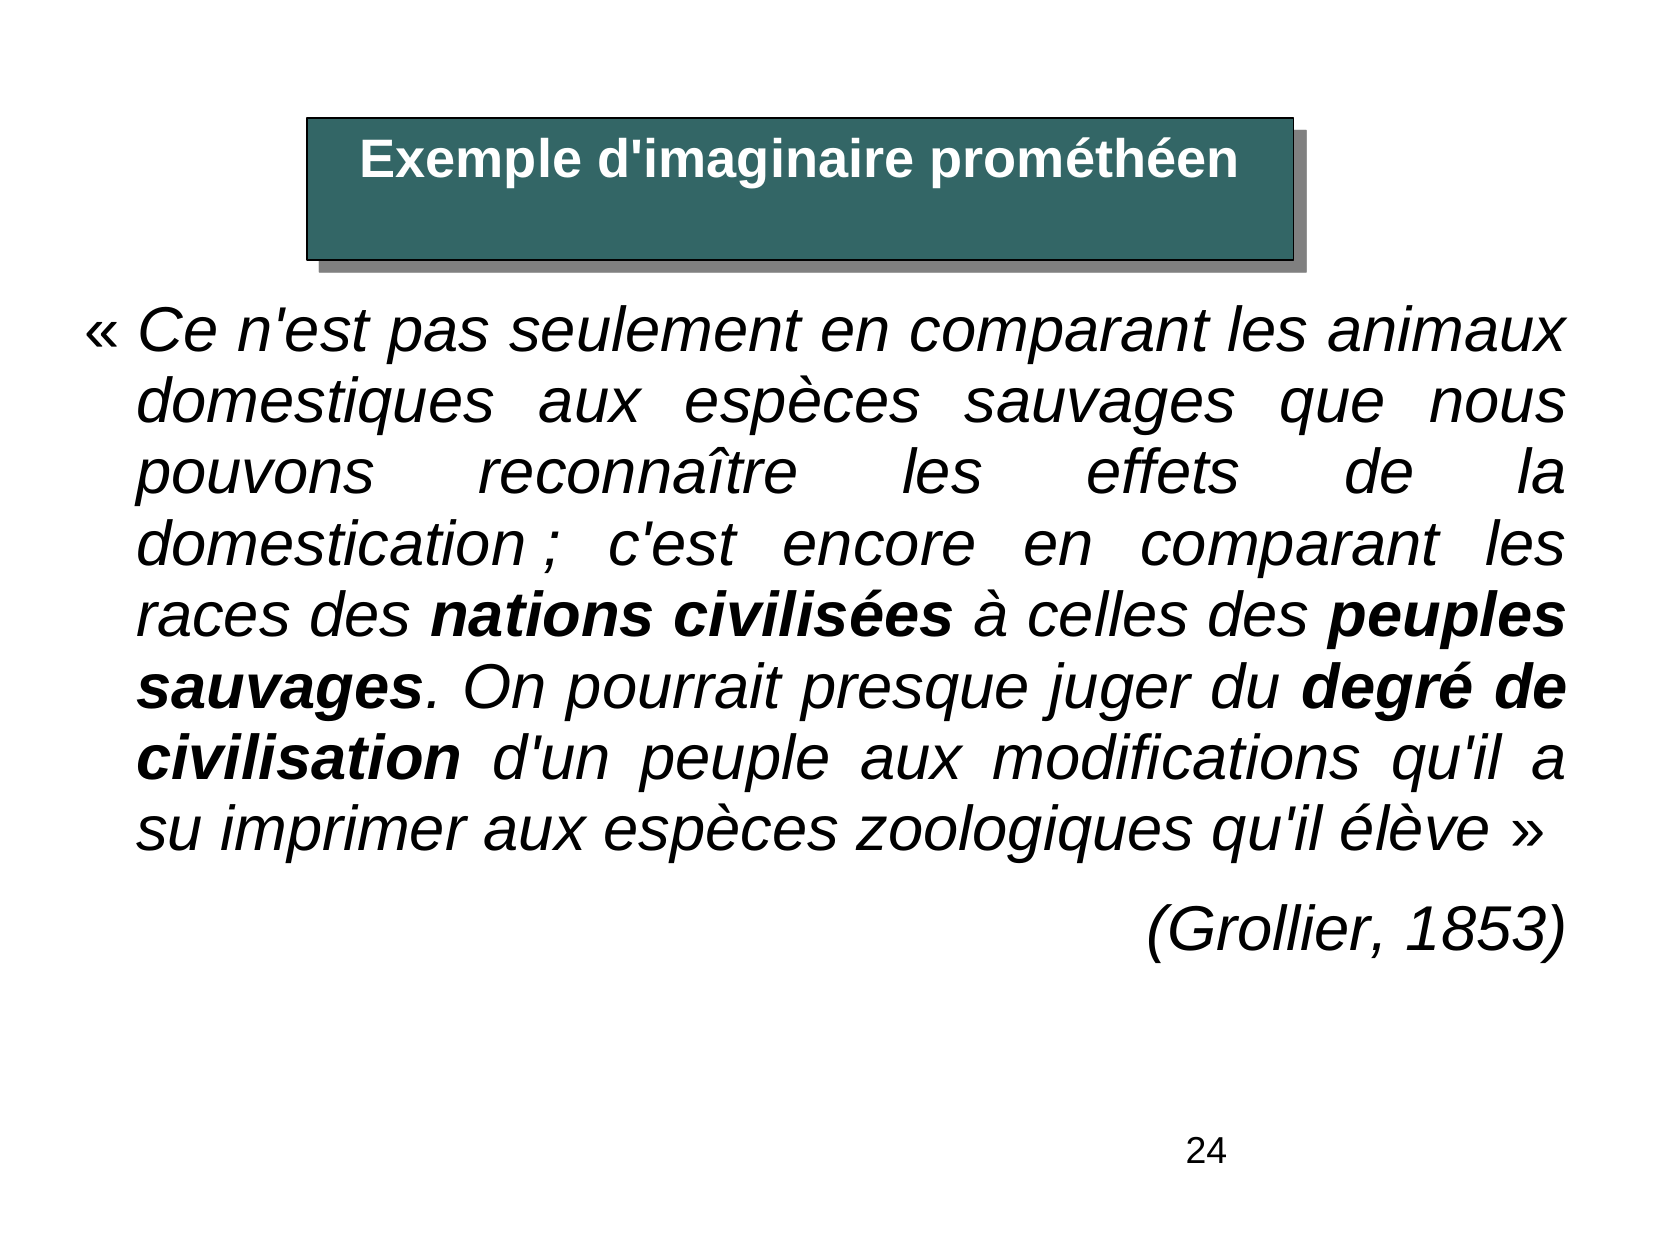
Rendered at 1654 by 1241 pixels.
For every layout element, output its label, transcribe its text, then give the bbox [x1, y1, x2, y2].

list « Ce n'est pas seulement en comparant les animaux domestiques aux espèces sauvages que nous pouvons reconnaître les effets de la domestication ; c'est encore en comparant les races des nations civilisées à celles des peuples sauvages. On pourrait presque juger du degré de civilisation d'un peuple aux modifications qu'il a su imprimer aux espèces zoologiques qu'il élève » (Grollier, 1853) [82, 290, 1569, 1008]
text_box Exemple d'imaginaire prométhéen [307, 118, 1294, 261]
title Exemple d'imaginaire prométhéen [82, 49, 1569, 255]
